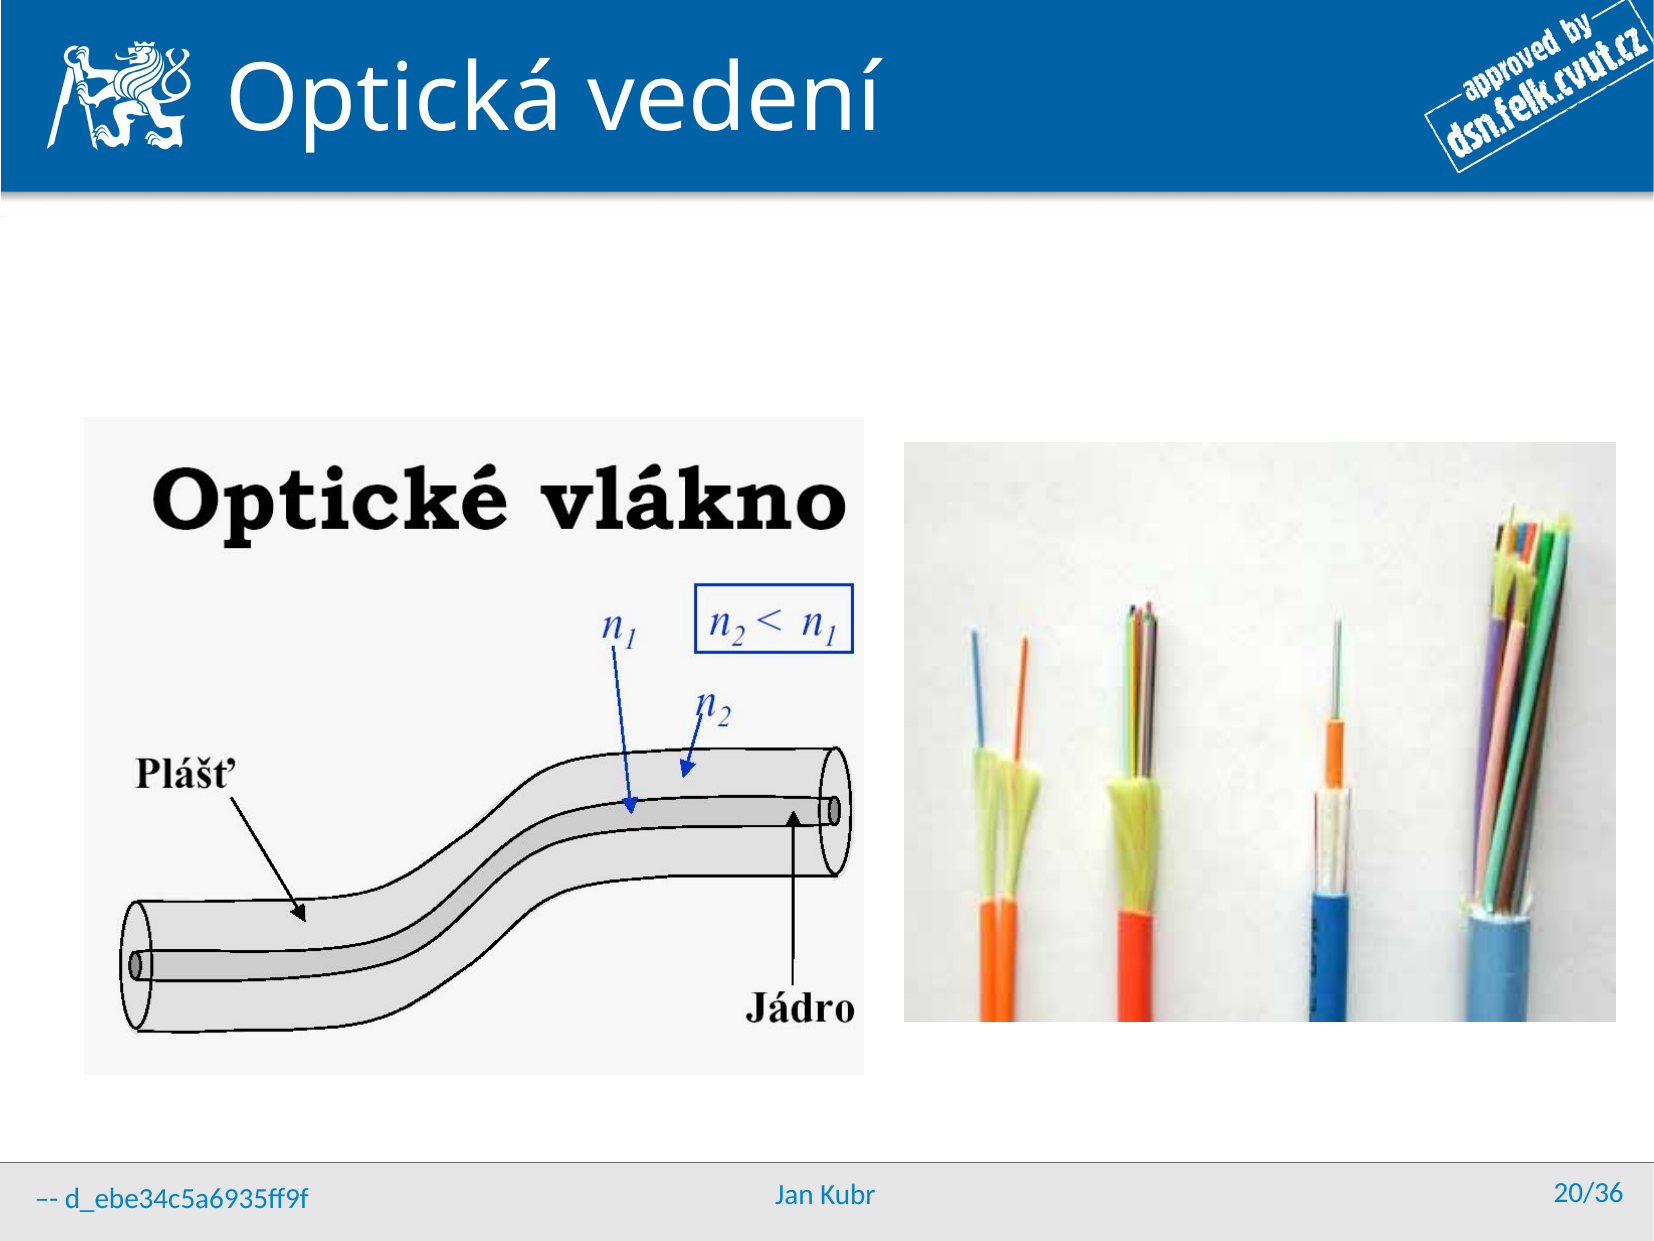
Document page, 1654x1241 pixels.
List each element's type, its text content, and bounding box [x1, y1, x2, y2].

picture [904, 442, 1616, 1022]
title Optická vedení [225, 0, 1426, 188]
picture [1, 0, 1654, 217]
picture [84, 417, 864, 1075]
